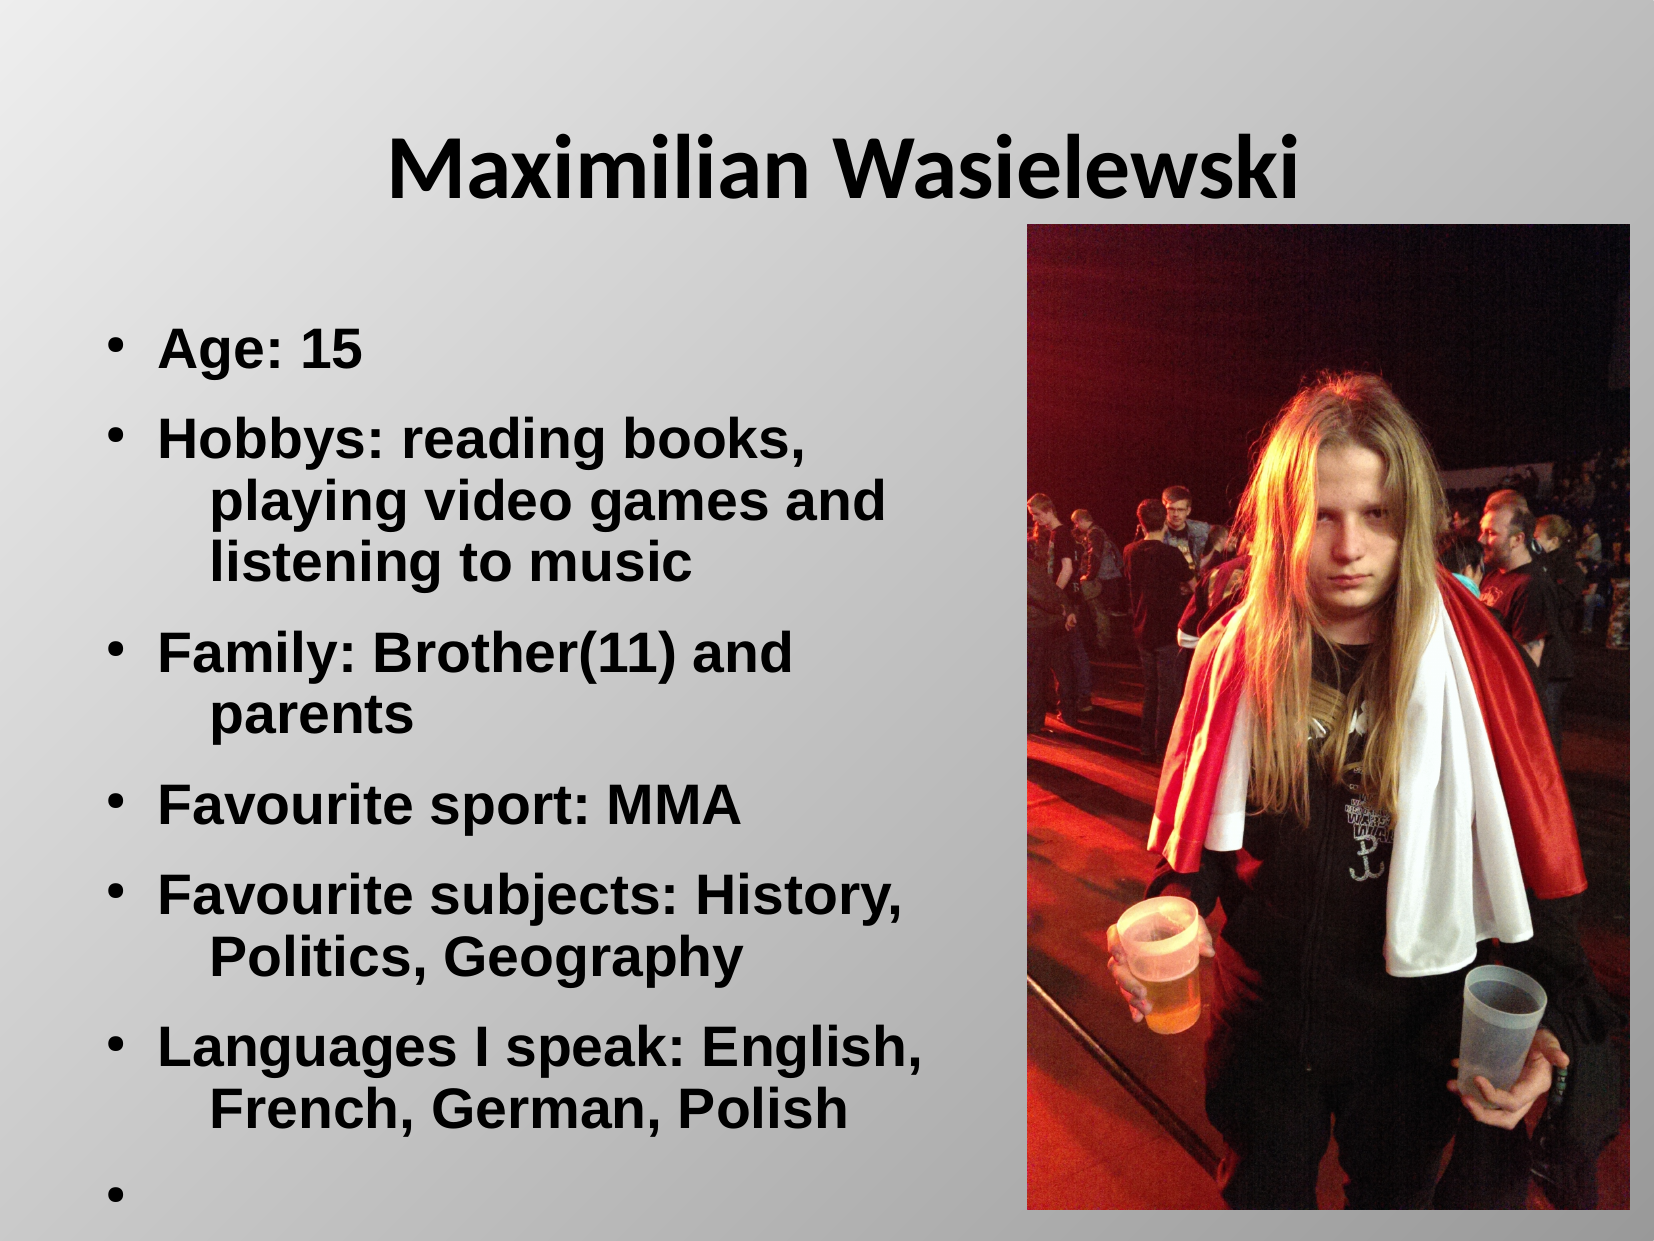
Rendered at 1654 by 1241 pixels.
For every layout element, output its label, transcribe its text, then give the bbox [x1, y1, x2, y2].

picture [1027, 224, 1630, 1210]
title Maximilian Wasielewski [34, 59, 1654, 278]
list Age: 15 Hobbys: reading books, playing video games and listening to music Family: Brother(11) and parents Favourite sport: MMA Favourite subjects: History, Politics, Geography Languages I speak: English, French, German, Polish [70, 318, 934, 1193]
